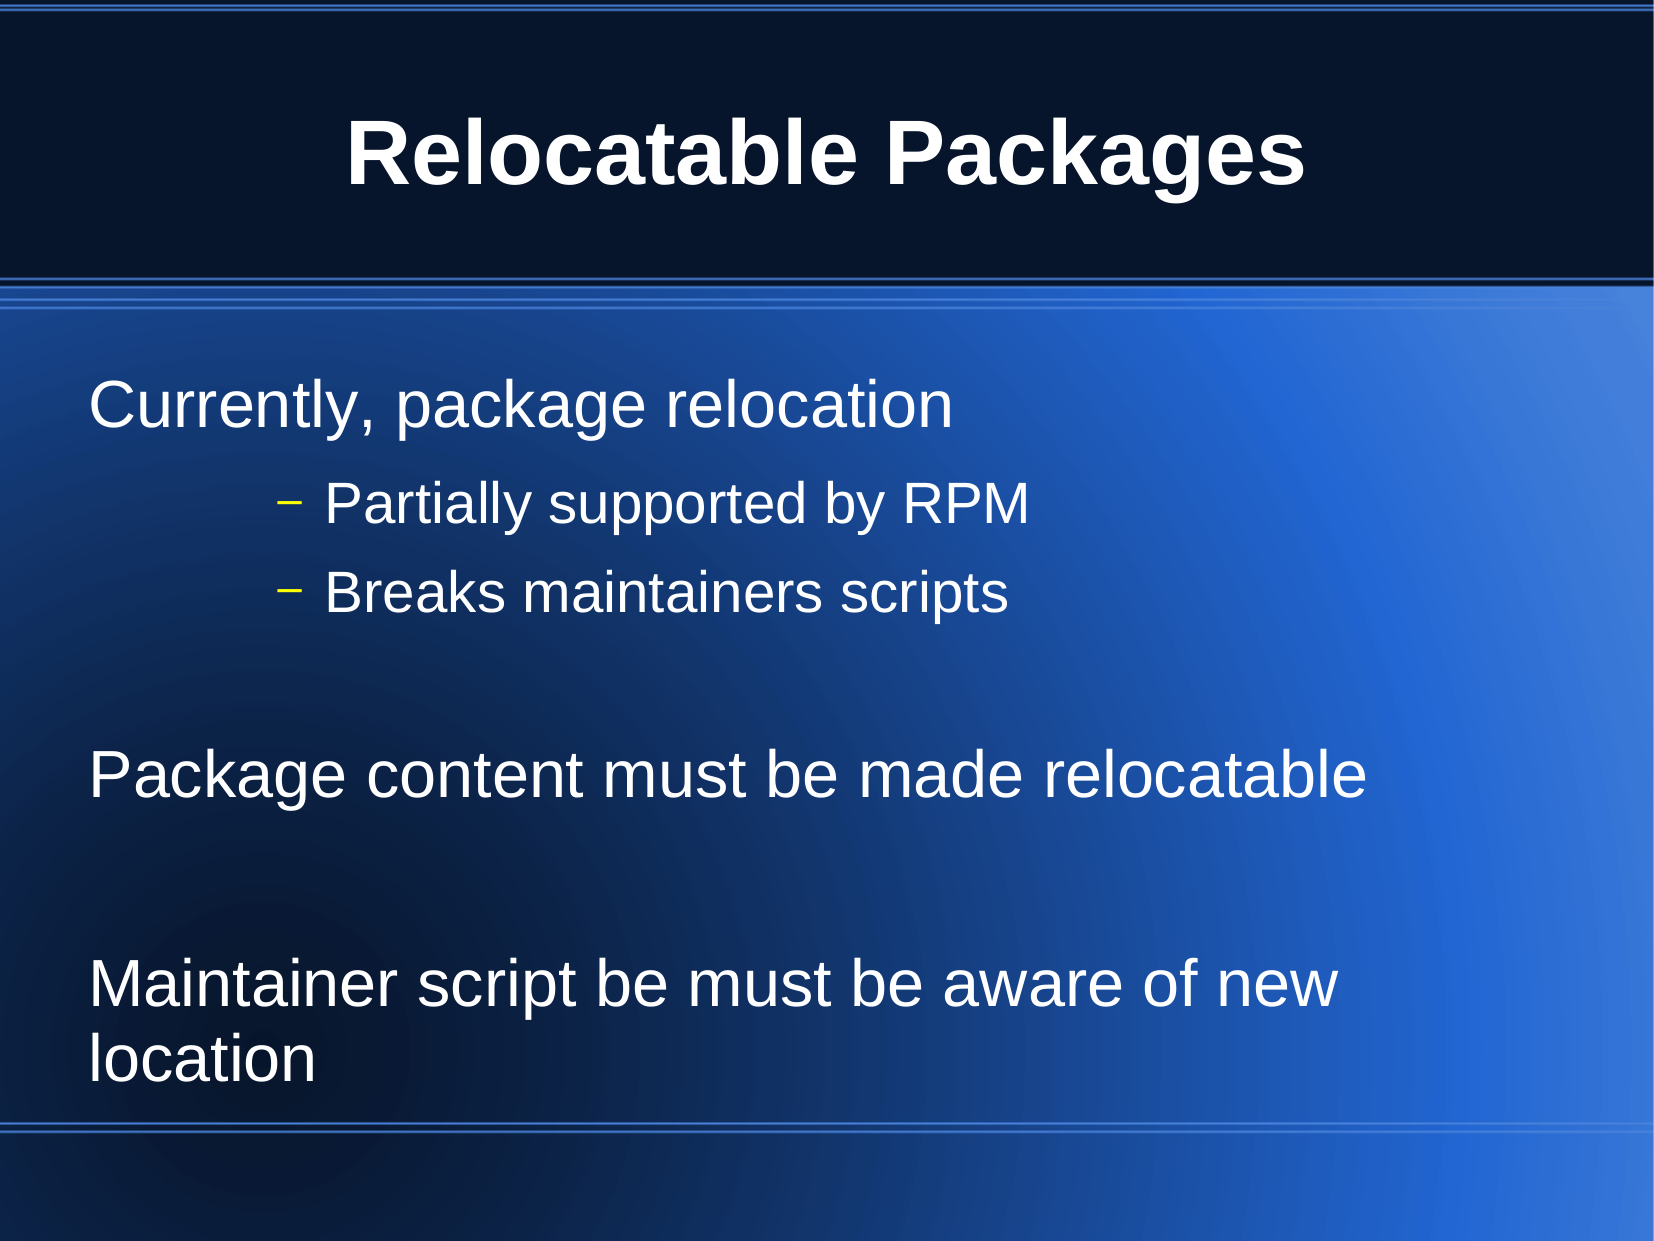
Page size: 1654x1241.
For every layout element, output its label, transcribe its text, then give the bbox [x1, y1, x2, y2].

picture [0, 0, 1654, 1241]
list Currently, package relocation Partially supported by RPM Breaks maintainers scripts Package content must be made relocatable Maintainer script be must be aware of new location [88, 366, 1577, 1096]
title Relocatable Packages [82, 56, 1571, 250]
